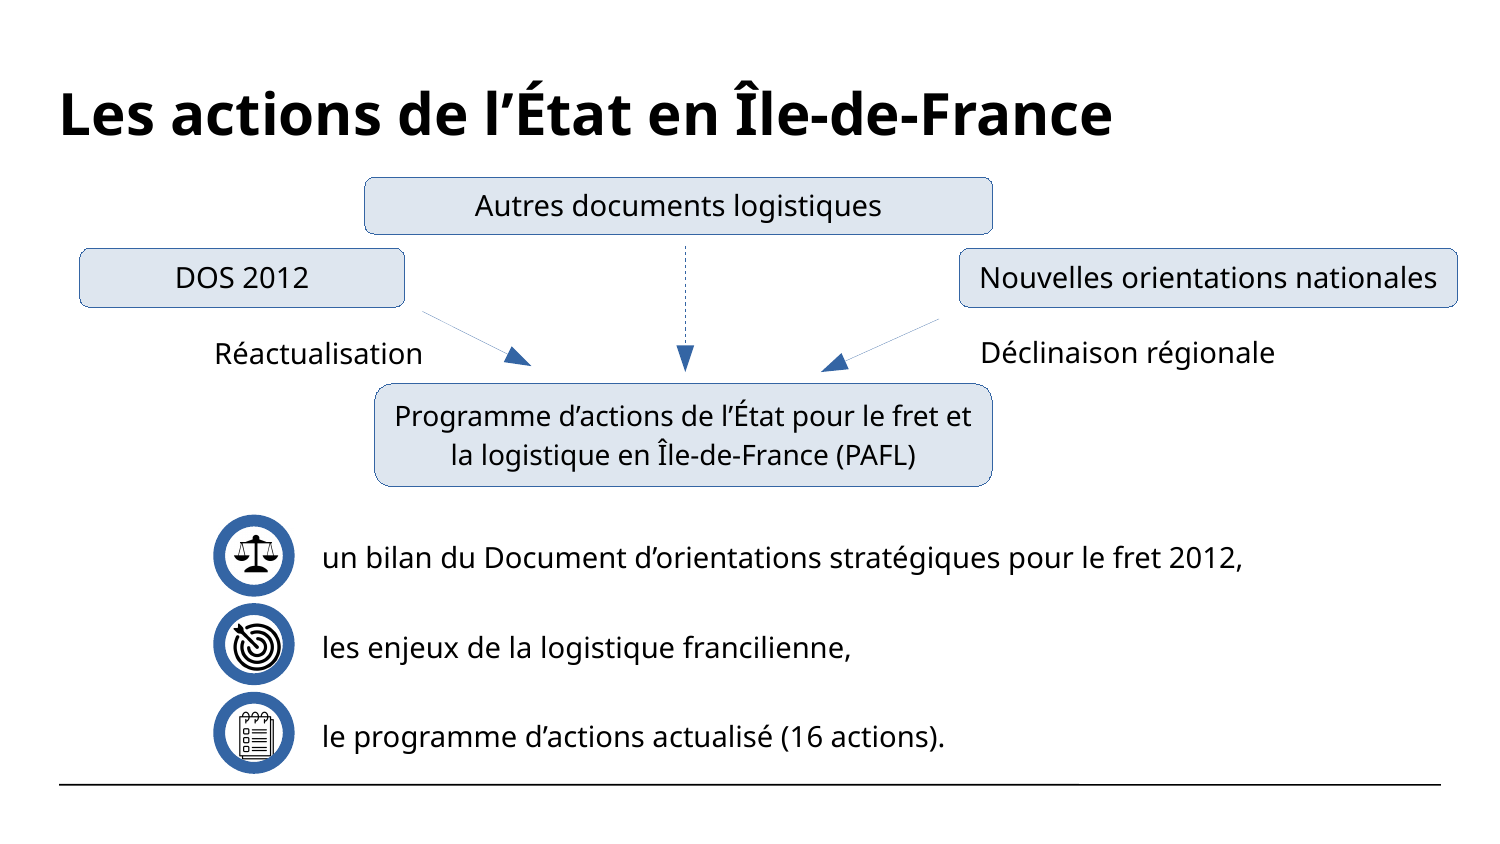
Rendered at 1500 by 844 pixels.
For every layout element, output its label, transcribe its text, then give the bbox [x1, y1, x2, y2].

picture [285, 528, 294, 544]
picture [230, 709, 282, 761]
text_box Programme d’actions de l’État pour le fret et la logistique en Île-de-France (PAFL) [374, 383, 993, 487]
text_box Déclinaison régionale [965, 324, 1302, 413]
picture [226, 528, 282, 579]
title Les actions de l’État en Île-de-France [59, 73, 1441, 237]
text_box le programme d’actions actualisé (16 actions). [307, 708, 1146, 762]
picture [230, 620, 282, 673]
text_box DOS 2012 [79, 248, 405, 308]
picture [288, 567, 294, 579]
text_box Autres documents logistiques [364, 177, 993, 235]
text_box les enjeux de la logistique francilienne, [307, 620, 1146, 703]
text_box Nouvelles orientations nationales [959, 248, 1458, 308]
text_box Réactualisation [199, 326, 536, 414]
text_box un bilan du Document d’orientations stratégiques pour le fret 2012, [307, 530, 1294, 591]
